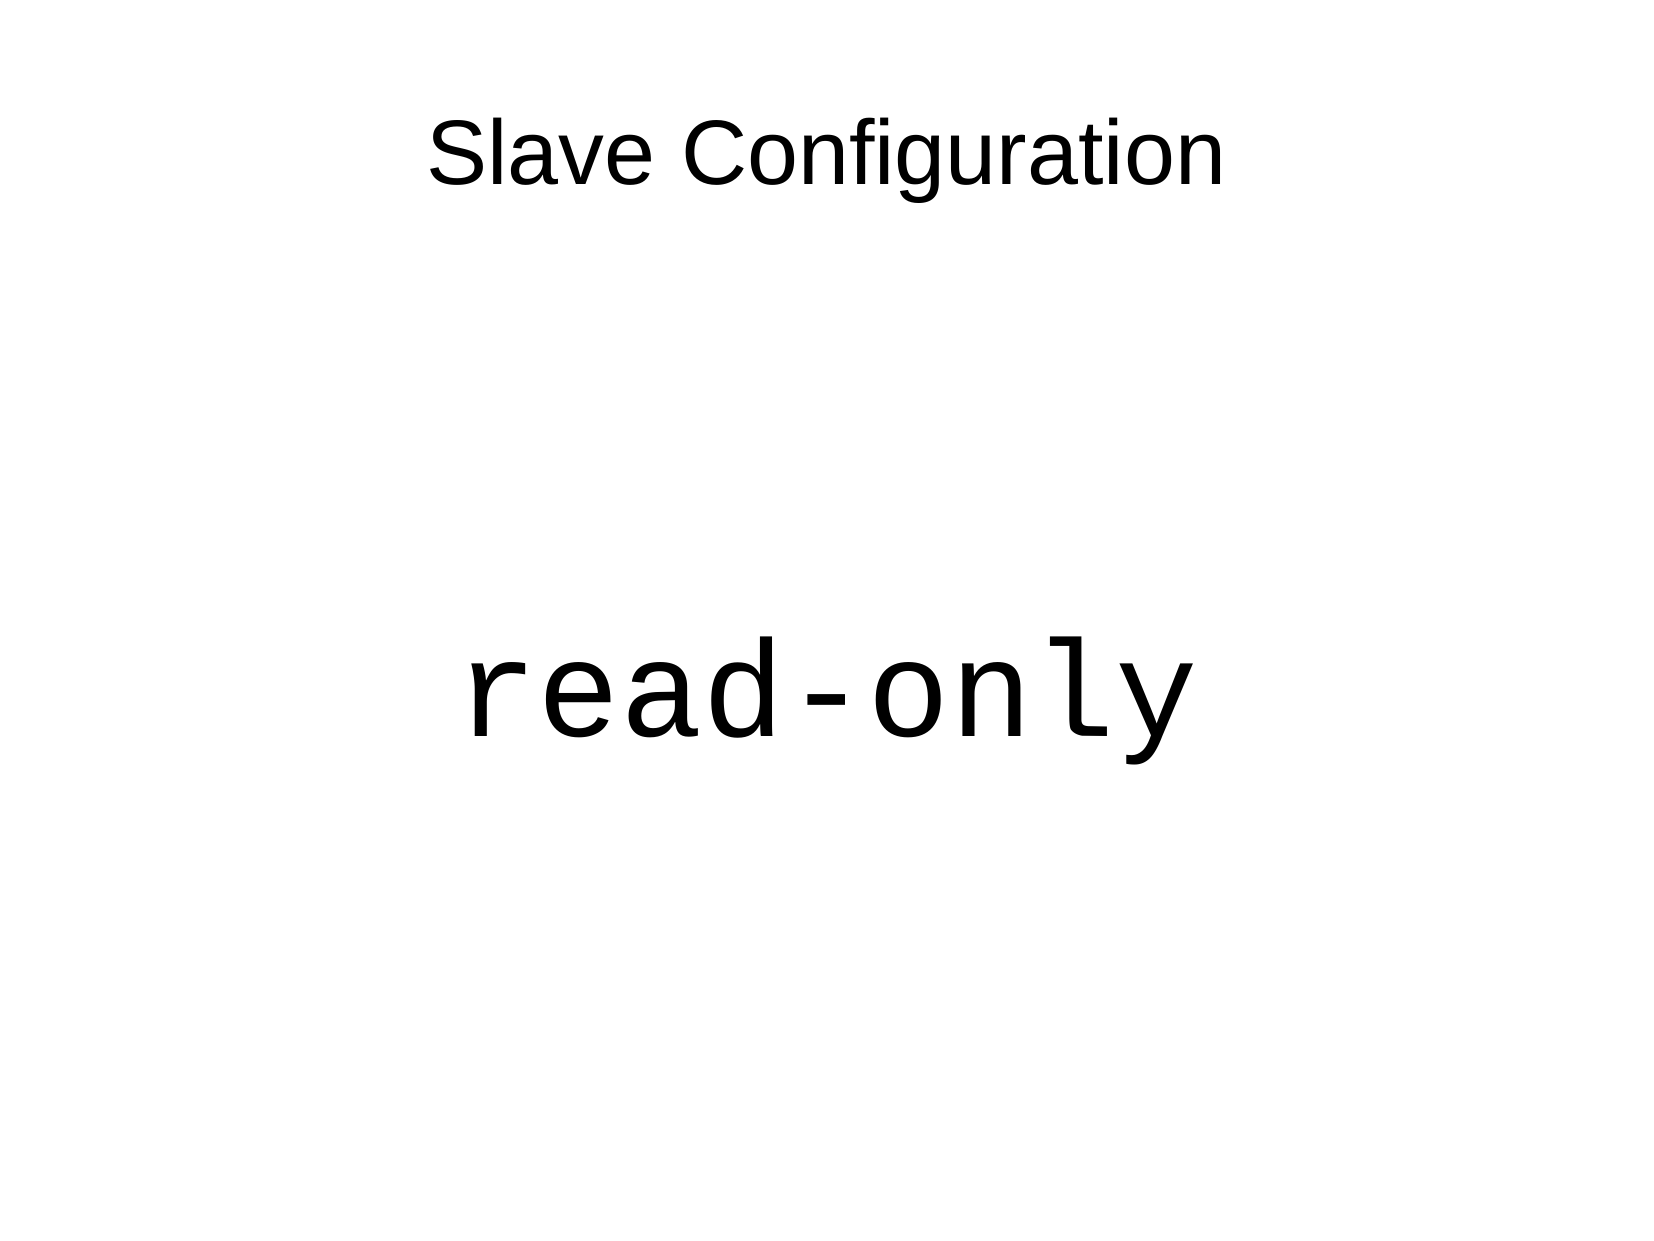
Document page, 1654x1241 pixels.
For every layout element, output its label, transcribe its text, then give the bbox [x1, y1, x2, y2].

title Slave Configuration [82, 49, 1571, 257]
subtitle read-only [82, 290, 1571, 1109]
